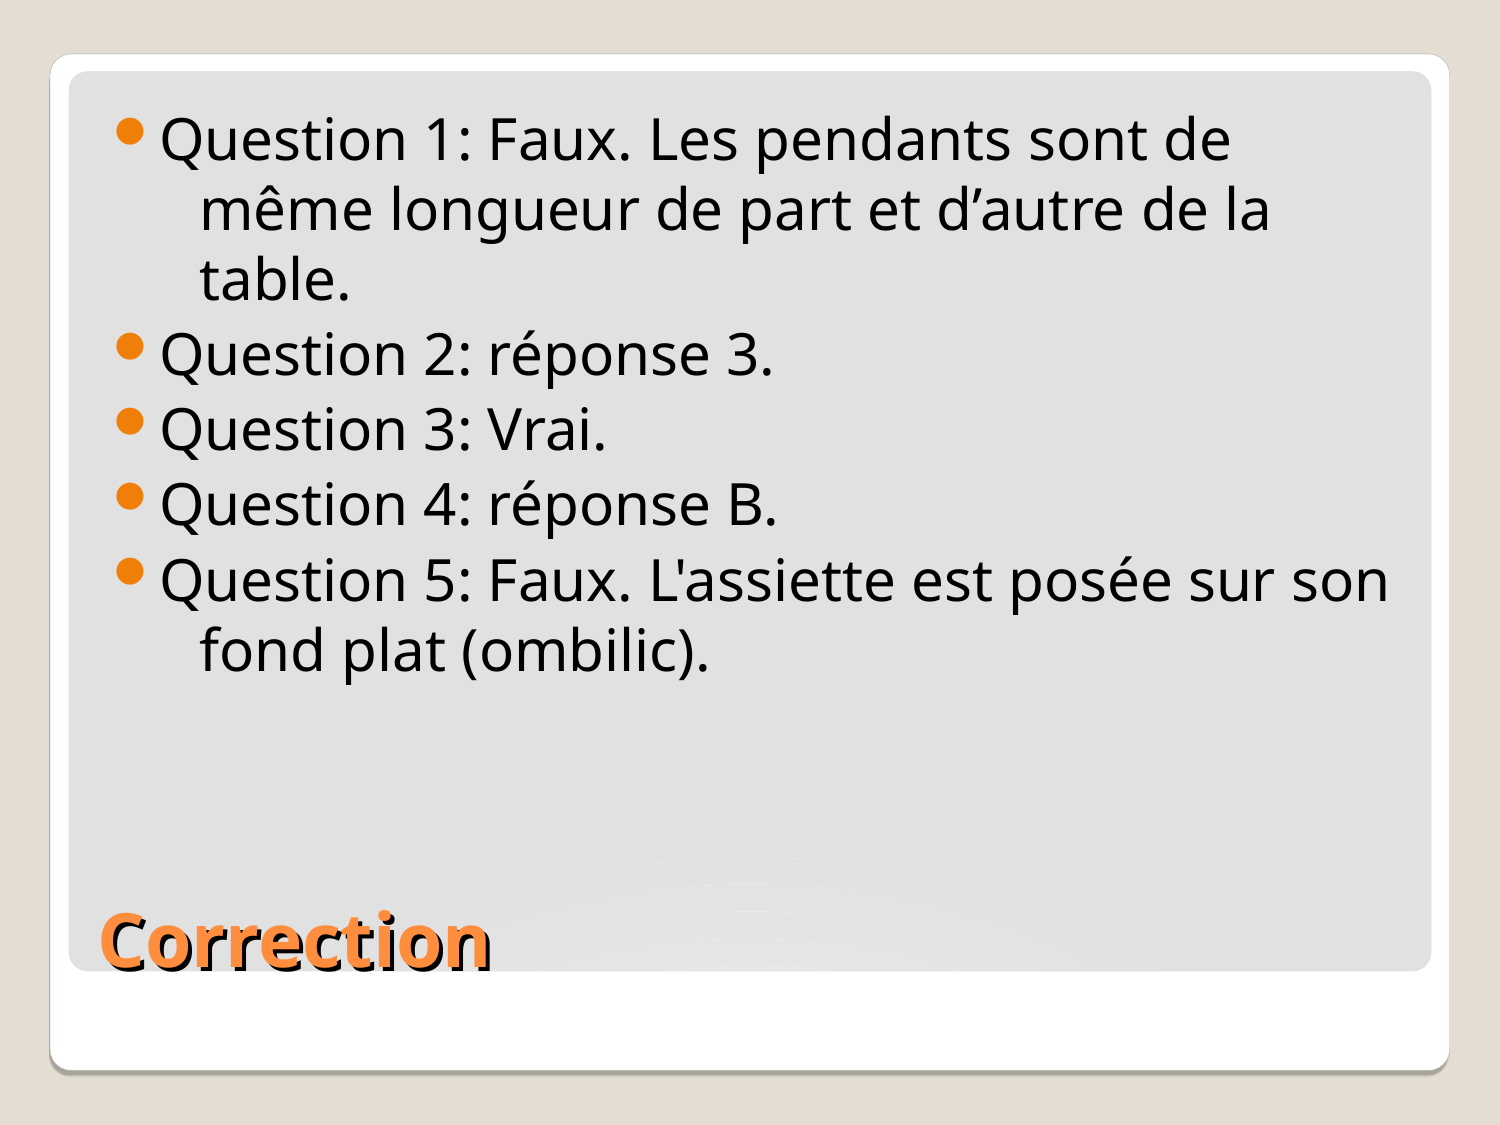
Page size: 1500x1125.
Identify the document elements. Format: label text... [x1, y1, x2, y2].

list Question 1: Faux. Les pendants sont de même longueur de part et d’autre de la table. Question 2: réponse 3. Question 3: Vrai. Question 4: réponse B. Question 5: Faux. L'assiette est posée sur son fond plat (ombilic). [82, 86, 1426, 774]
title Correction [82, 817, 1426, 991]
